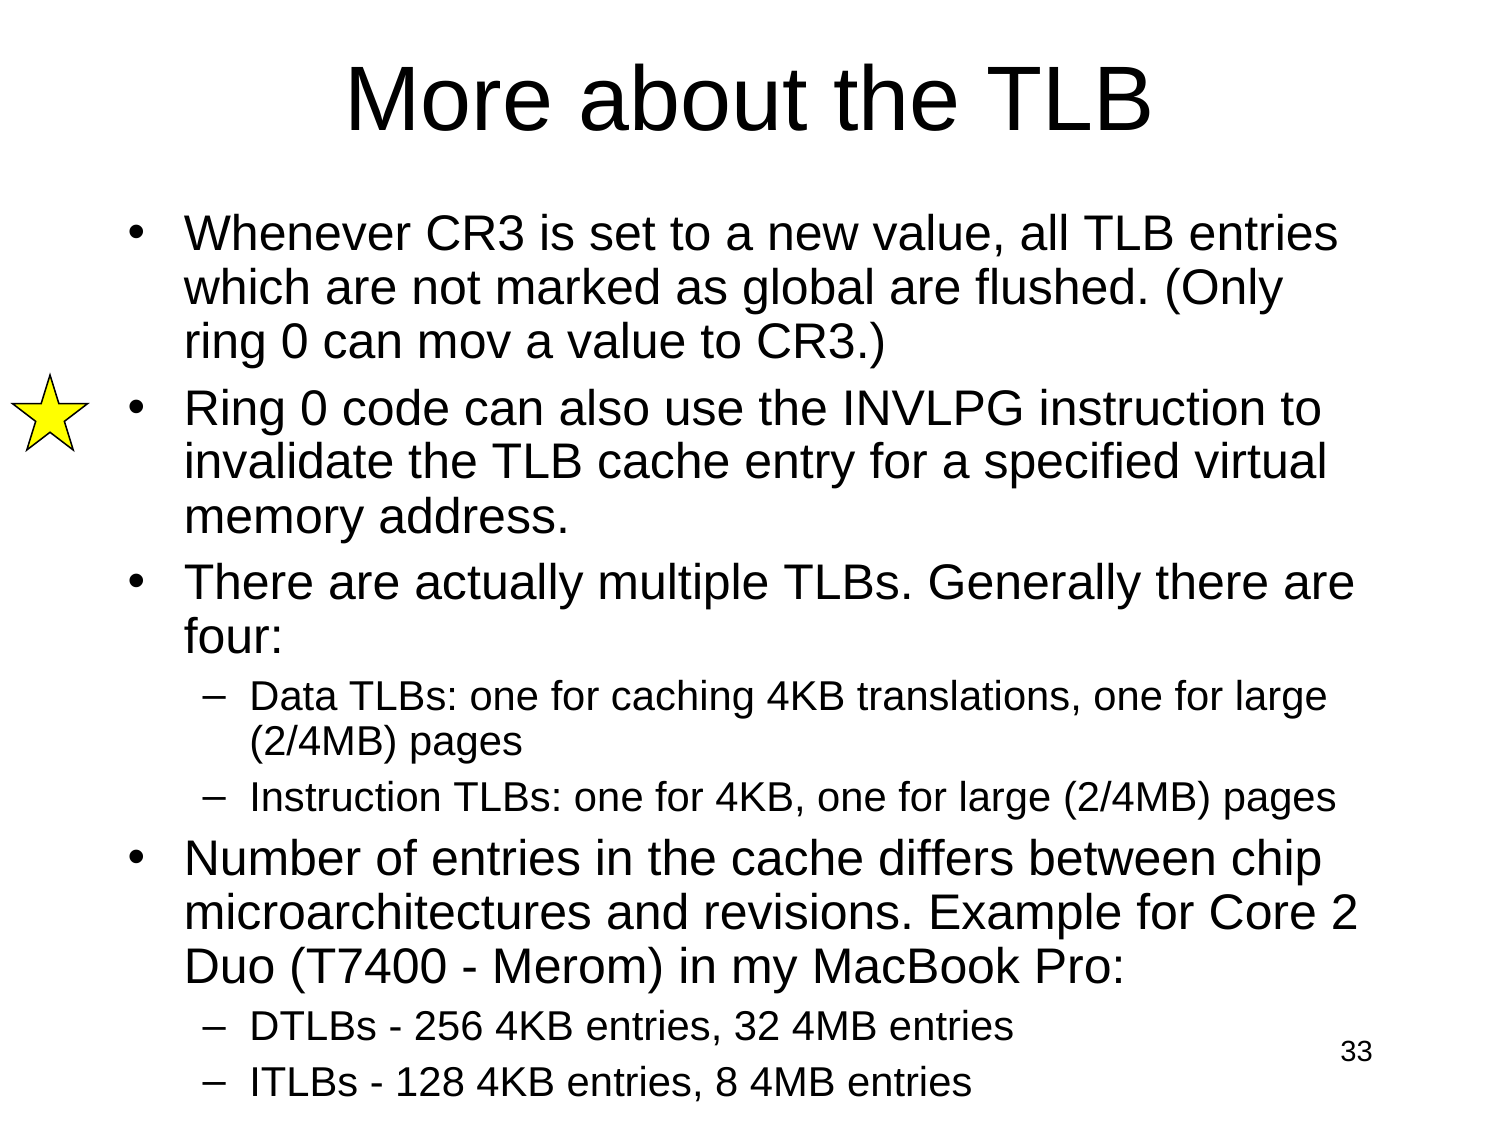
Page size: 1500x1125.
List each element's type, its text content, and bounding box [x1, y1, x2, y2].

text_box [12, 375, 88, 451]
title More about the TLB [112, 0, 1388, 188]
list Whenever CR3 is set to a new value, all TLB entries which are not marked as global are flushed. (Only ring 0 can mov a value to CR3.) Ring 0 code can also use the INVLPG instruction to invalidate the TLB cache entry for a specified virtual memory address. There are actually multiple TLBs. Generally there are four: Data TLBs: one for caching 4KB translations, one for large (2/4MB) pages Instruction TLBs: one for 4KB, one for large (2/4MB) pages Number of entries in the cache differs between chip microarchitectures and revisions. Example for Core 2 Duo (T7400 - Merom) in my MacBook Pro: DTLBs - 256 4KB entries, 32 4MB entries ITLBs - 128 4KB entries, 8 4MB entries [112, 200, 1388, 1113]
